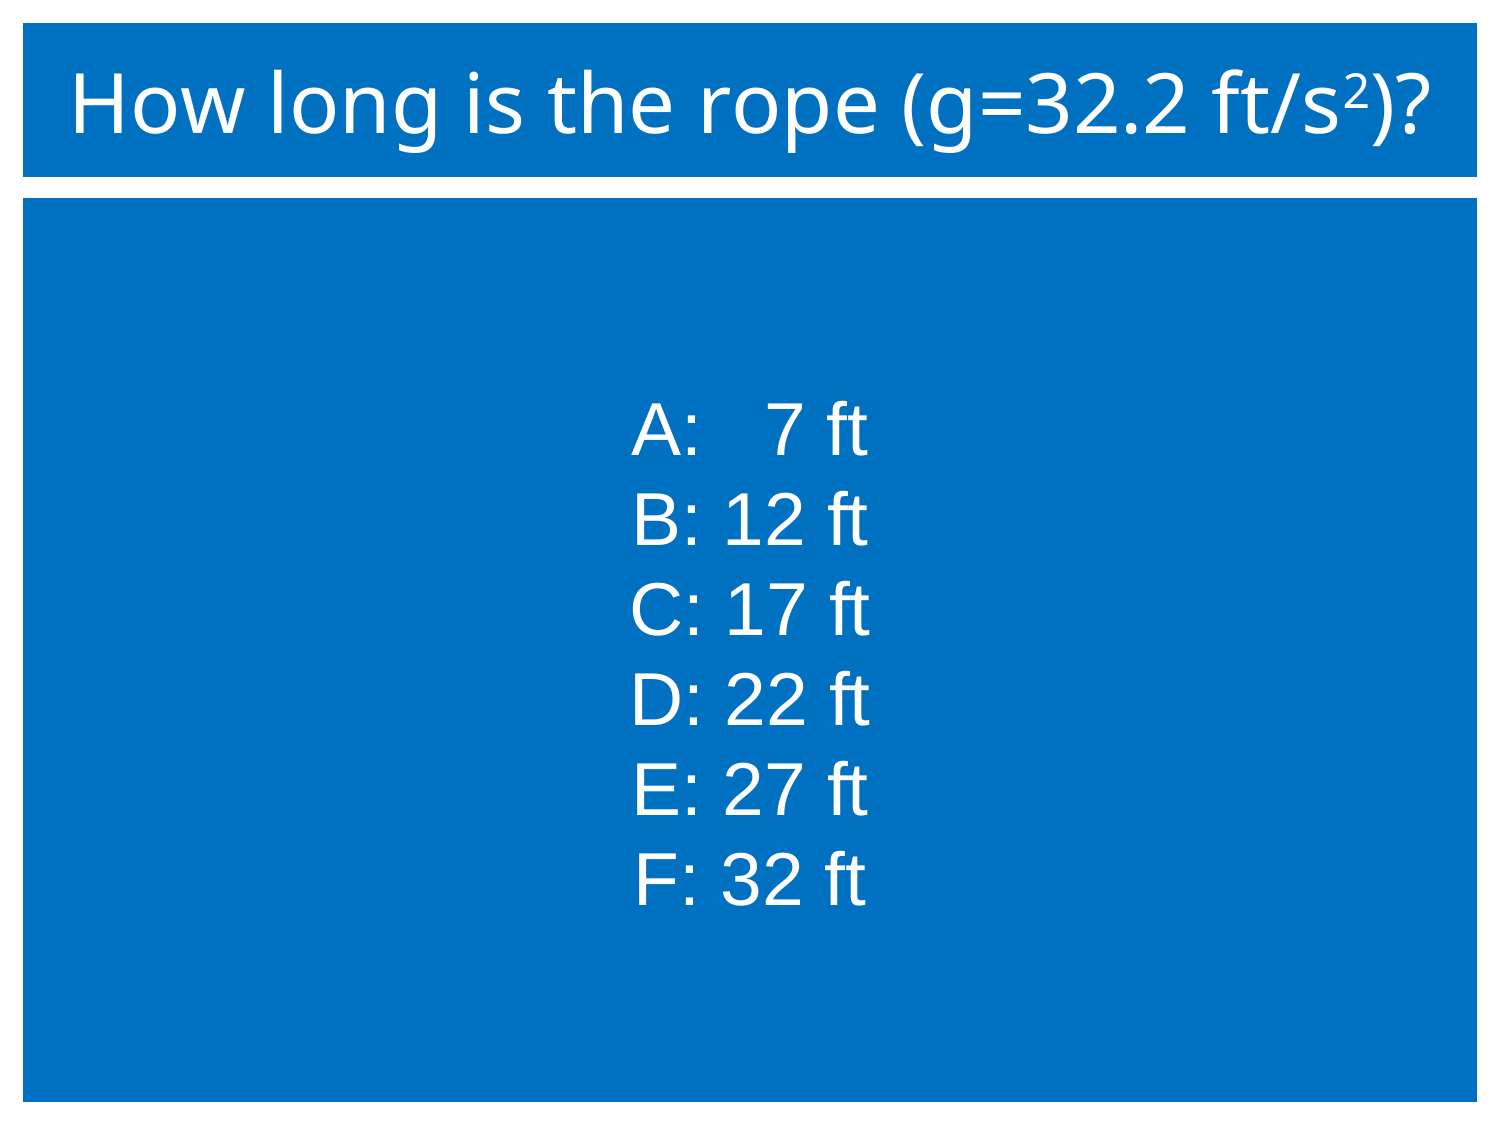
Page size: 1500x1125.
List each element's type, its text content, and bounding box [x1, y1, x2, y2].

text_box How long is the rope (g=32.2 ft/s2)? [24, 24, 1476, 175]
text_box A: 7 ft B: 12 ft C: 17 ft D: 22 ft E: 27 ft F: 32 ft [24, 200, 1476, 1101]
